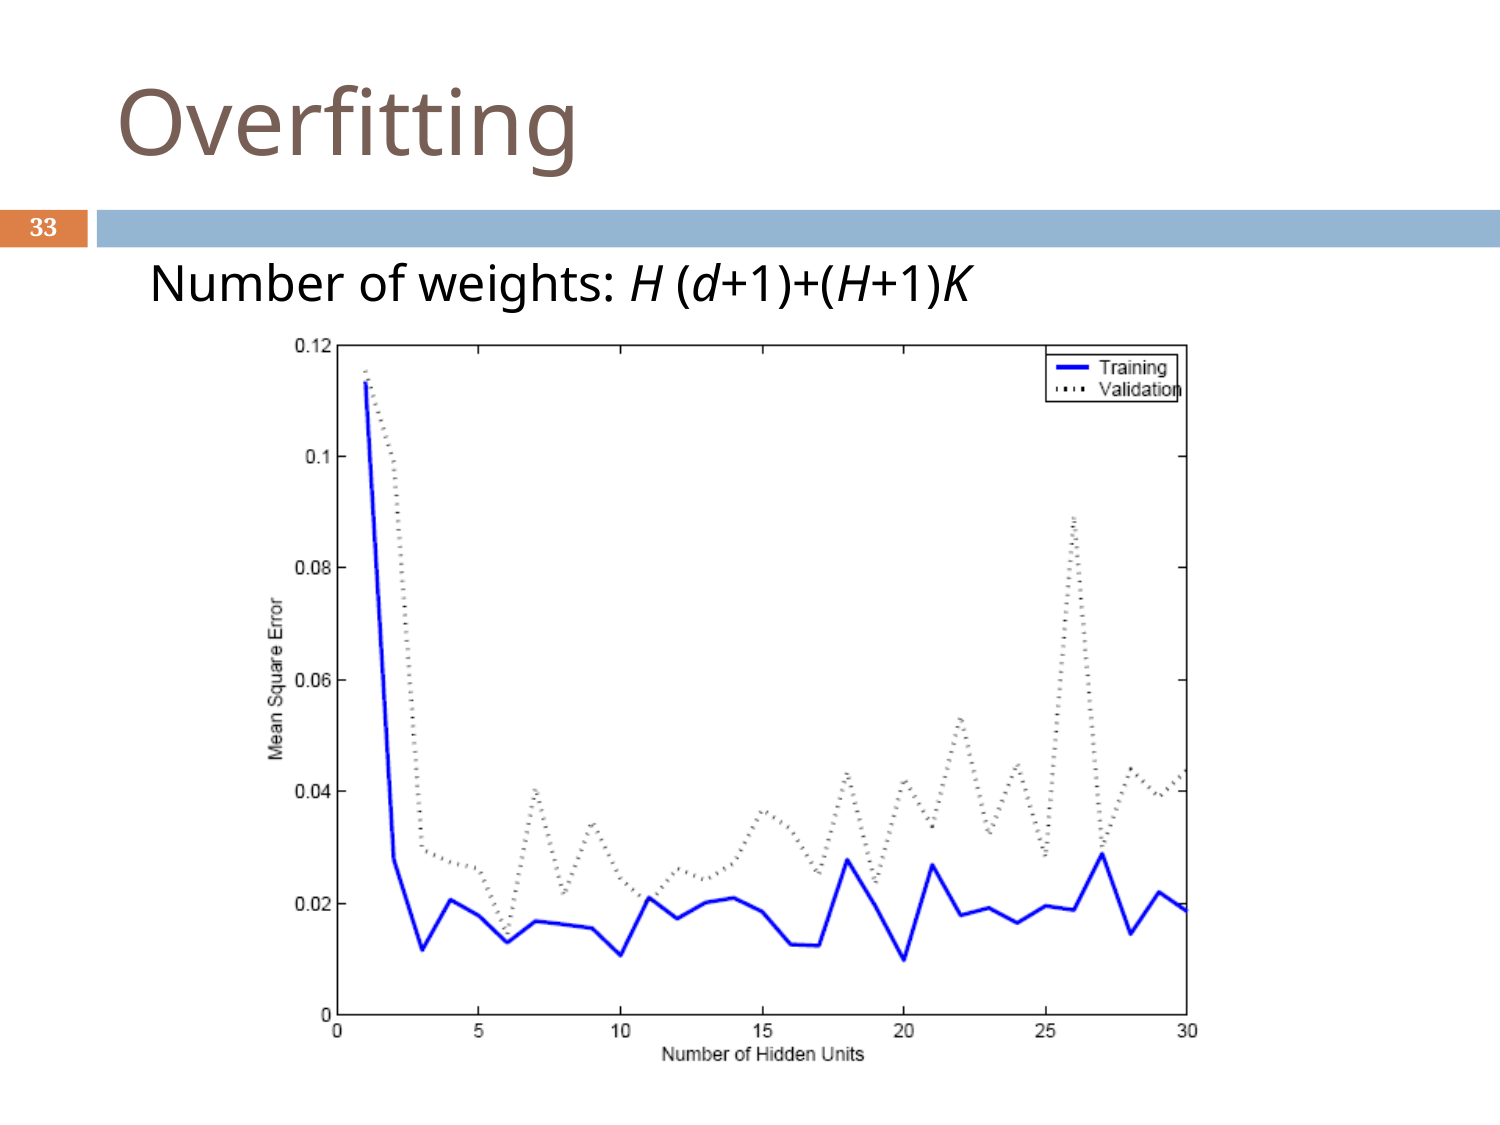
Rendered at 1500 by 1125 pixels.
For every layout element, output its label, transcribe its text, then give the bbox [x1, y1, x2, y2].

picture [265, 326, 1205, 1069]
title Overfitting [100, 37, 1438, 201]
text_box <number> [0, 208, 88, 249]
text_box Number of weights: H (d+1)+(H+1)K [134, 243, 985, 319]
